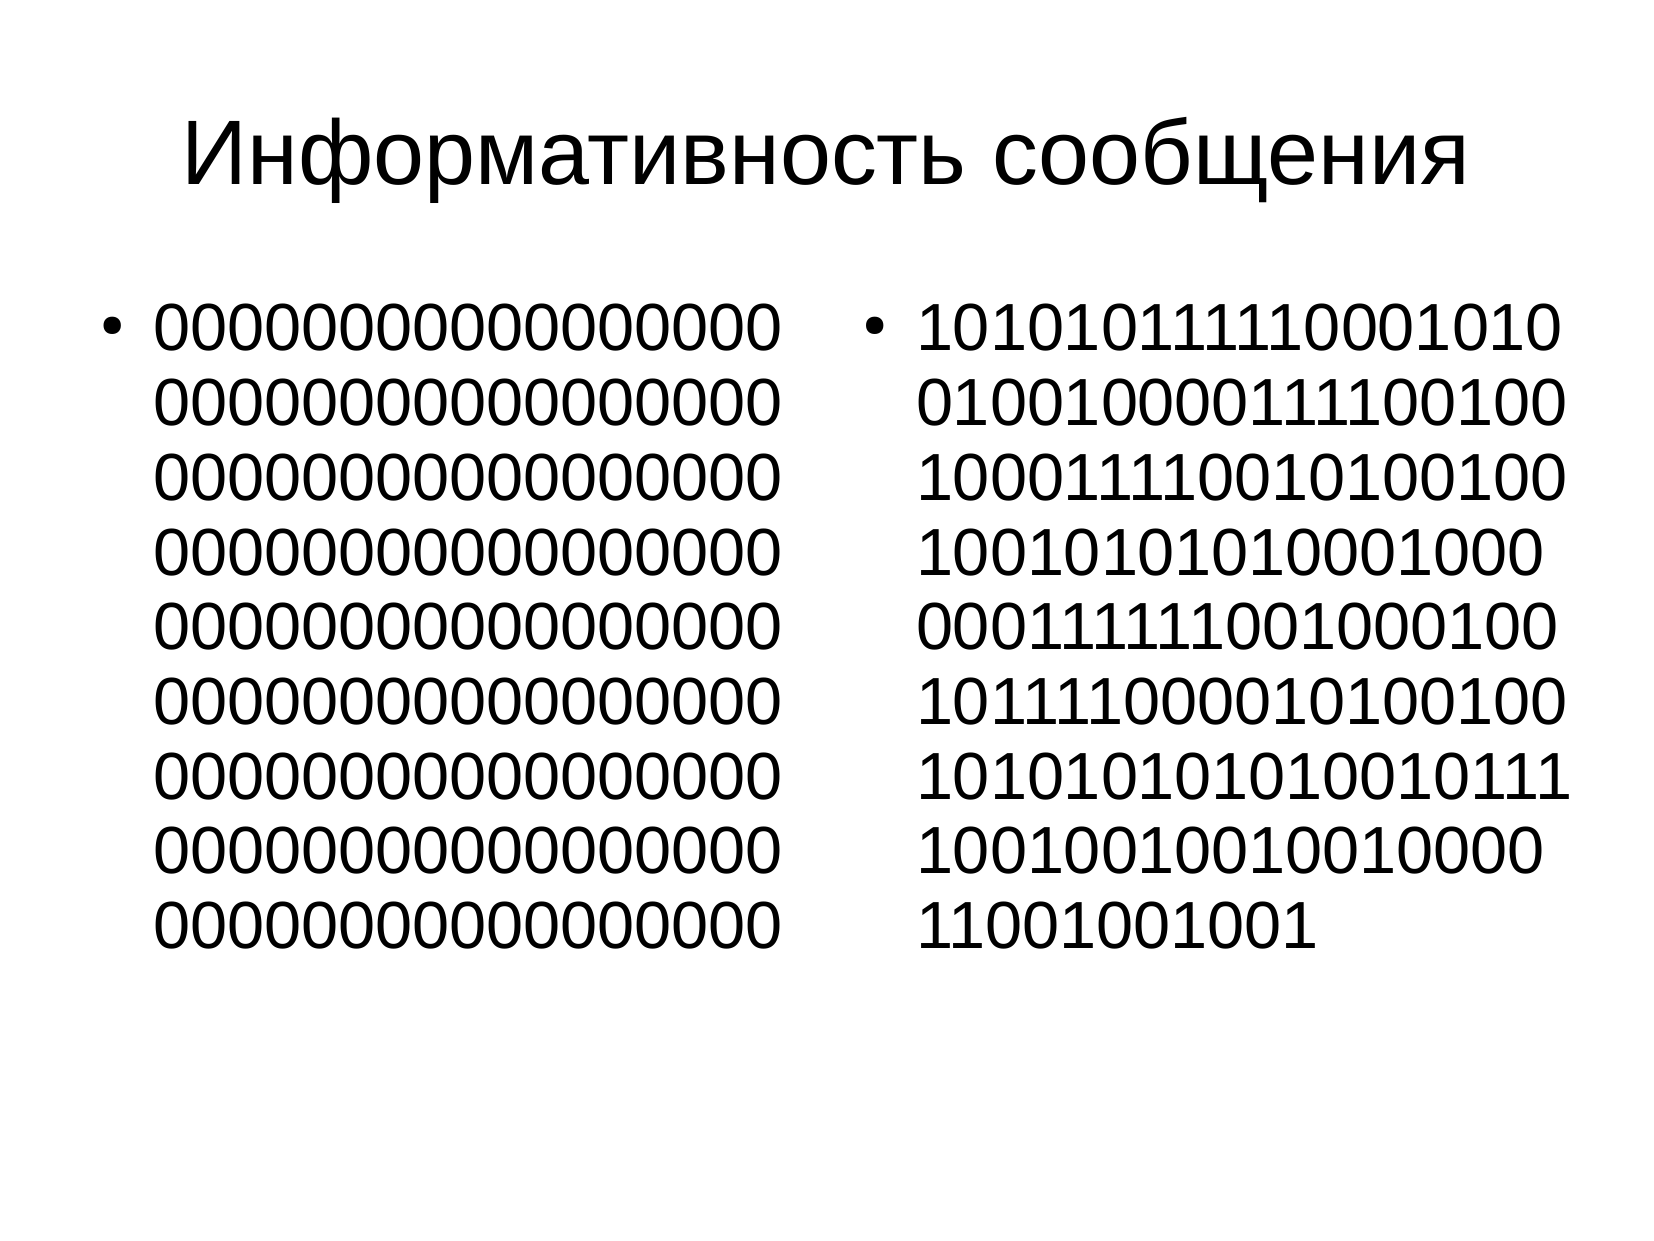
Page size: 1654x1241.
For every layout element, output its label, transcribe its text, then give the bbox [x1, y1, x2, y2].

list 000000000000000000000000000000000000000000000000000000000000000000000000000000000000000000000000000000000000000000000000000000000000000000000000000000000 [82, 290, 809, 1010]
list 101010111110001010010010000111100100100011110010100100100101010100010000001111110010001001011110000101001001010101010100101111001001001001000011001001001 [845, 290, 1572, 1010]
title Информативность сообщения [82, 49, 1571, 257]
